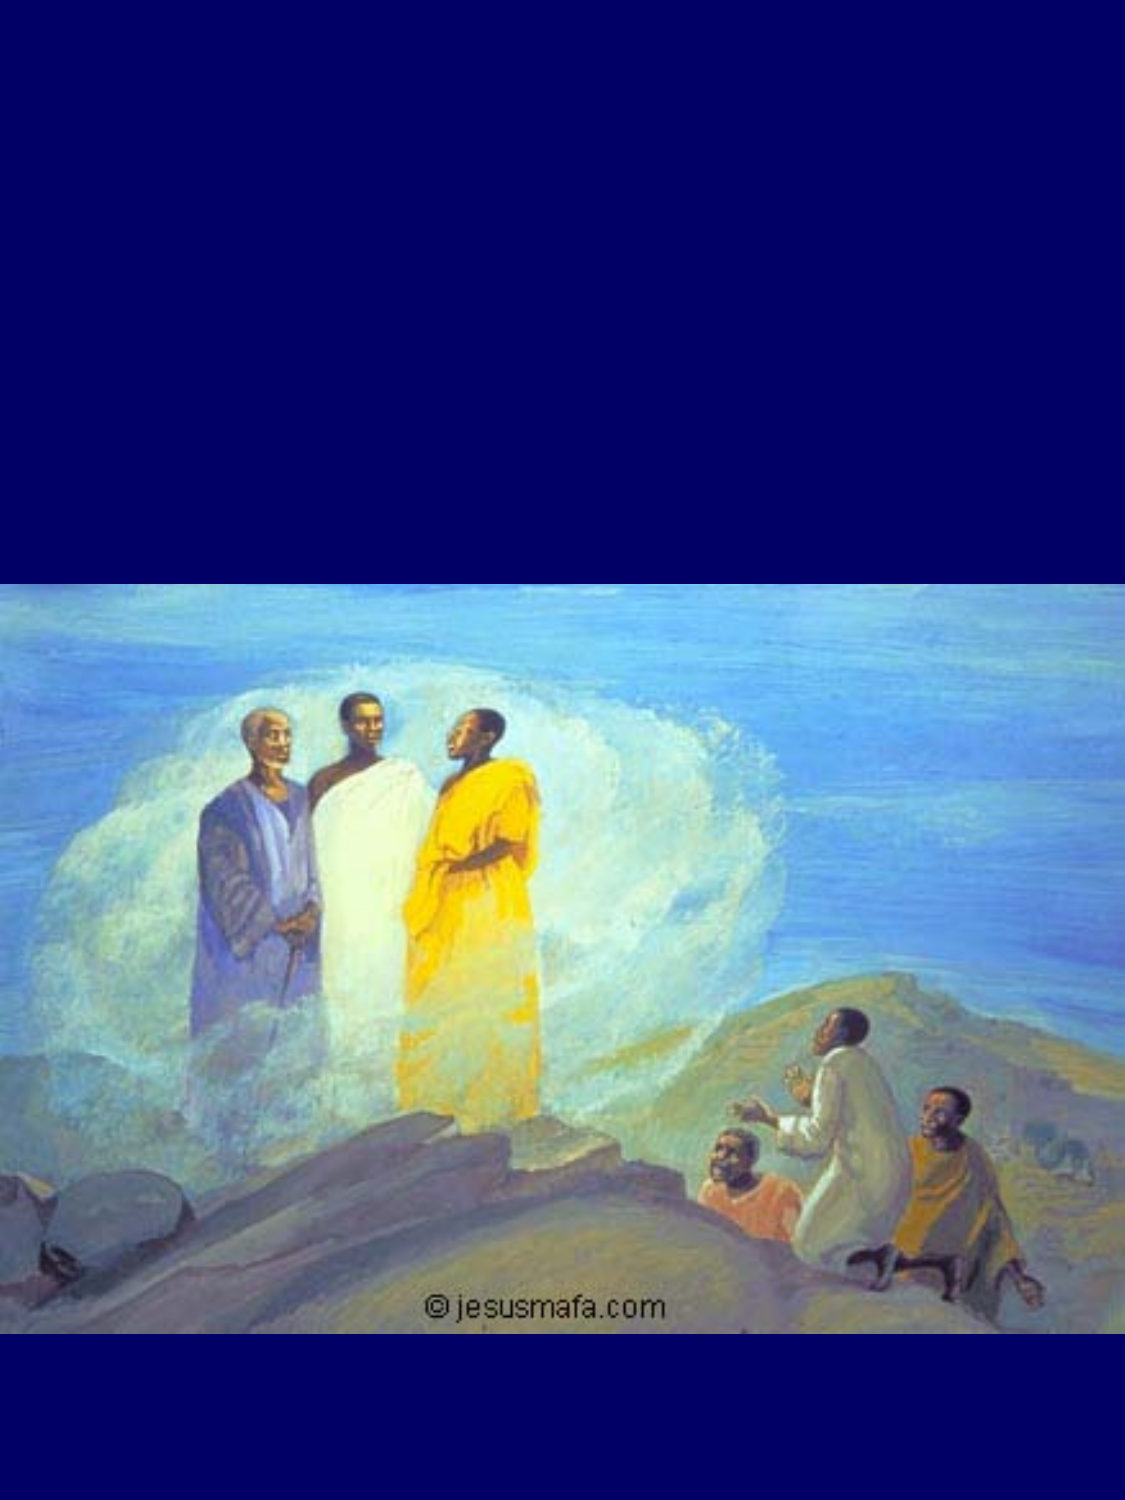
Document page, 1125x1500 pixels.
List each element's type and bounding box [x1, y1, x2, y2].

picture [0, 584, 1125, 1334]
